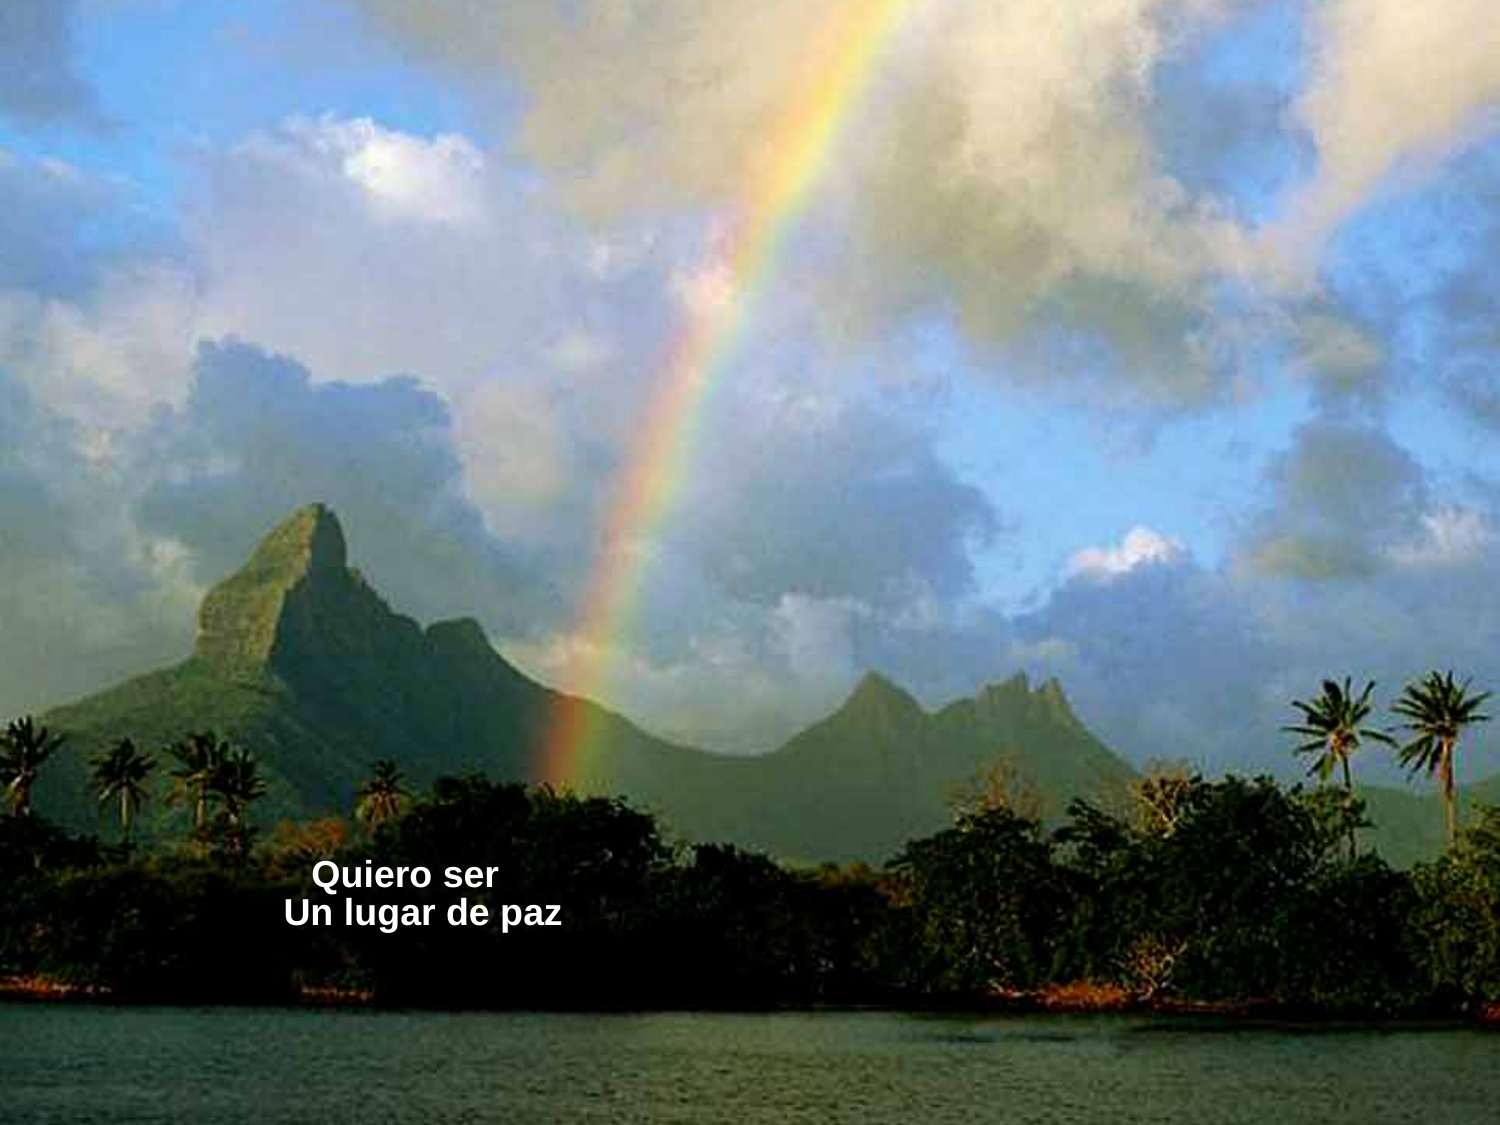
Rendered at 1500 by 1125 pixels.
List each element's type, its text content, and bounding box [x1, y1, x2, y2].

picture [0, 0, 1500, 1125]
list Quiero ser Un lugar de paz [212, 849, 638, 988]
